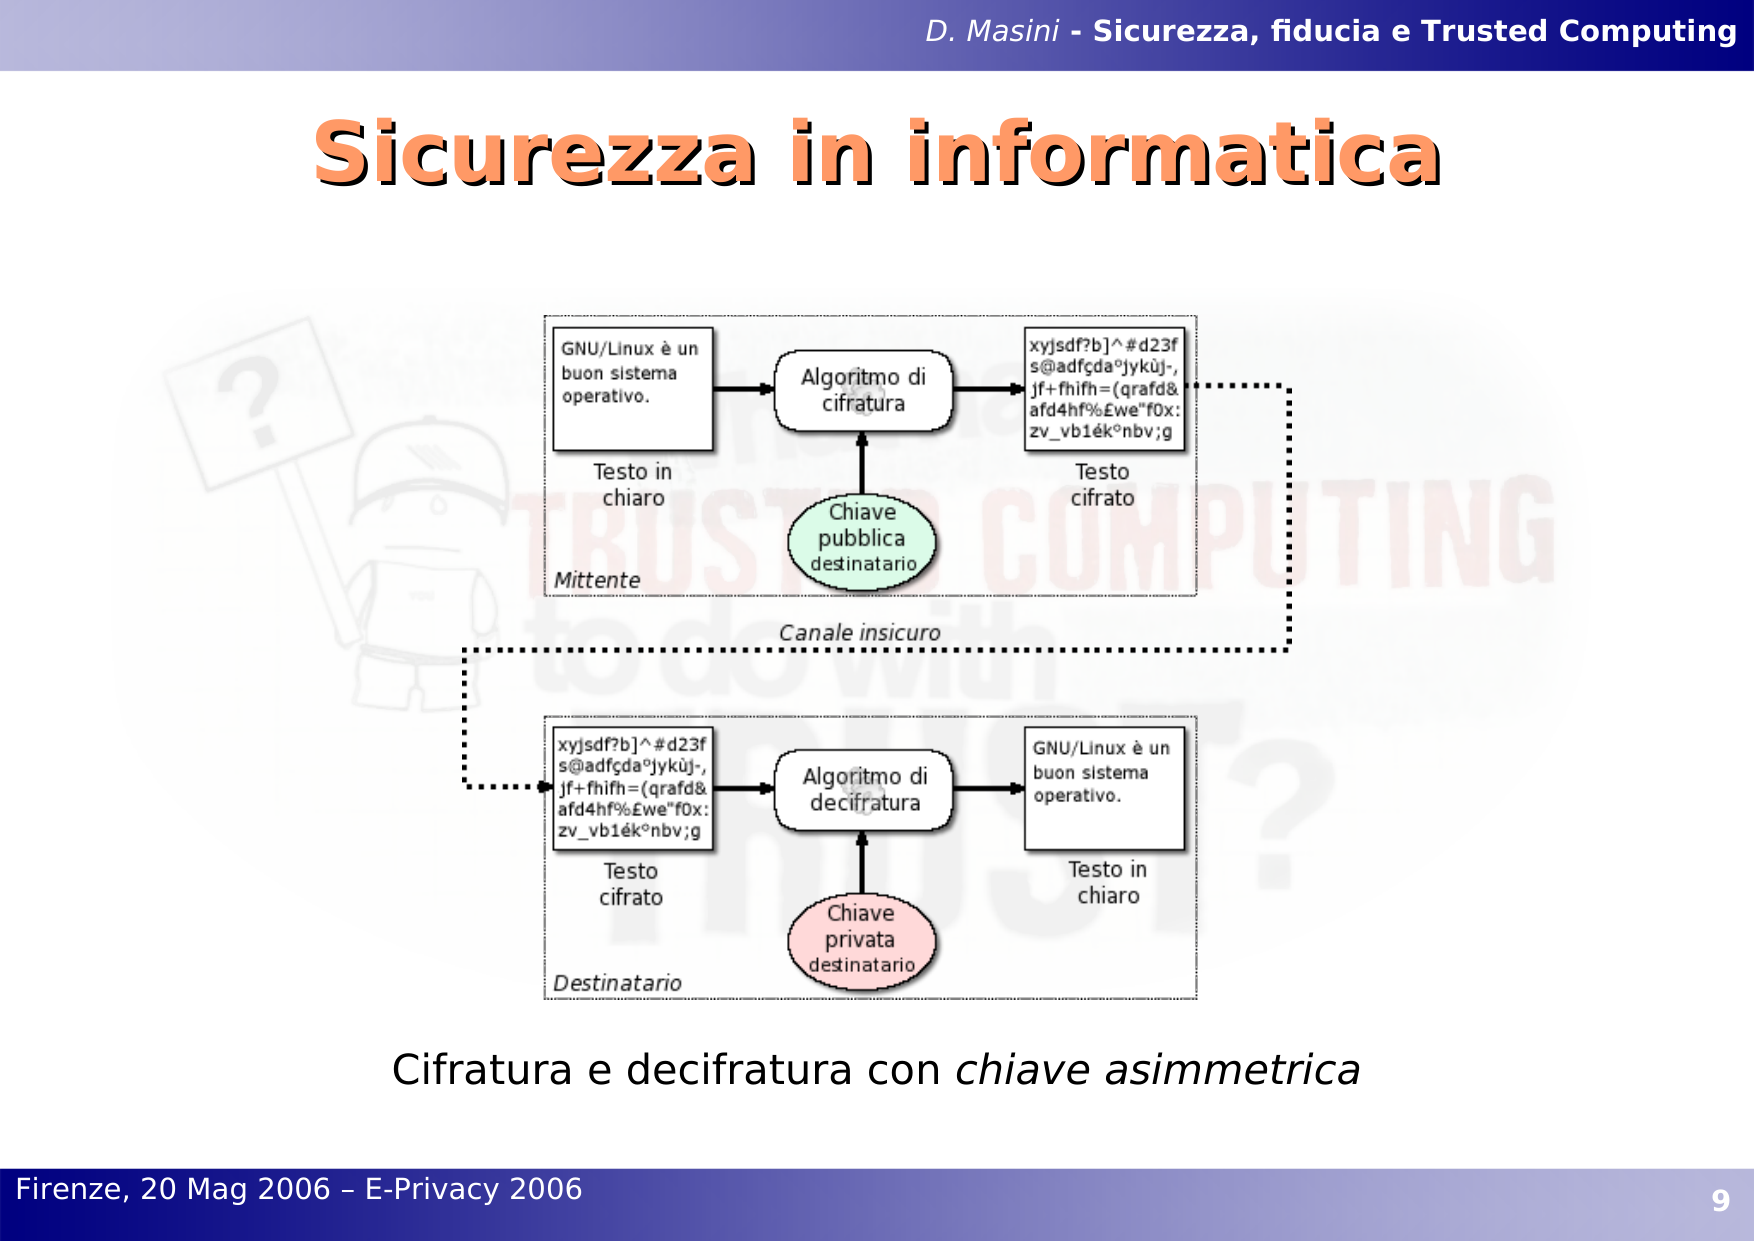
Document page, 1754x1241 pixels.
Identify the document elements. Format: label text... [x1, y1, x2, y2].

picture [0, 0, 1754, 1241]
text_box Cifratura e decifratura con chiave asimmetrica [93, 1047, 1661, 1109]
text_box D. Masini - Sicurezza, fiducia e Trusted Computing [602, 7, 1754, 63]
title Sicurezza in informatica [87, 49, 1667, 257]
text_box <number> [1641, 1185, 1732, 1223]
text_box Firenze, 20 Mag 2006 – E-Privacy 2006 [0, 1175, 1314, 1234]
